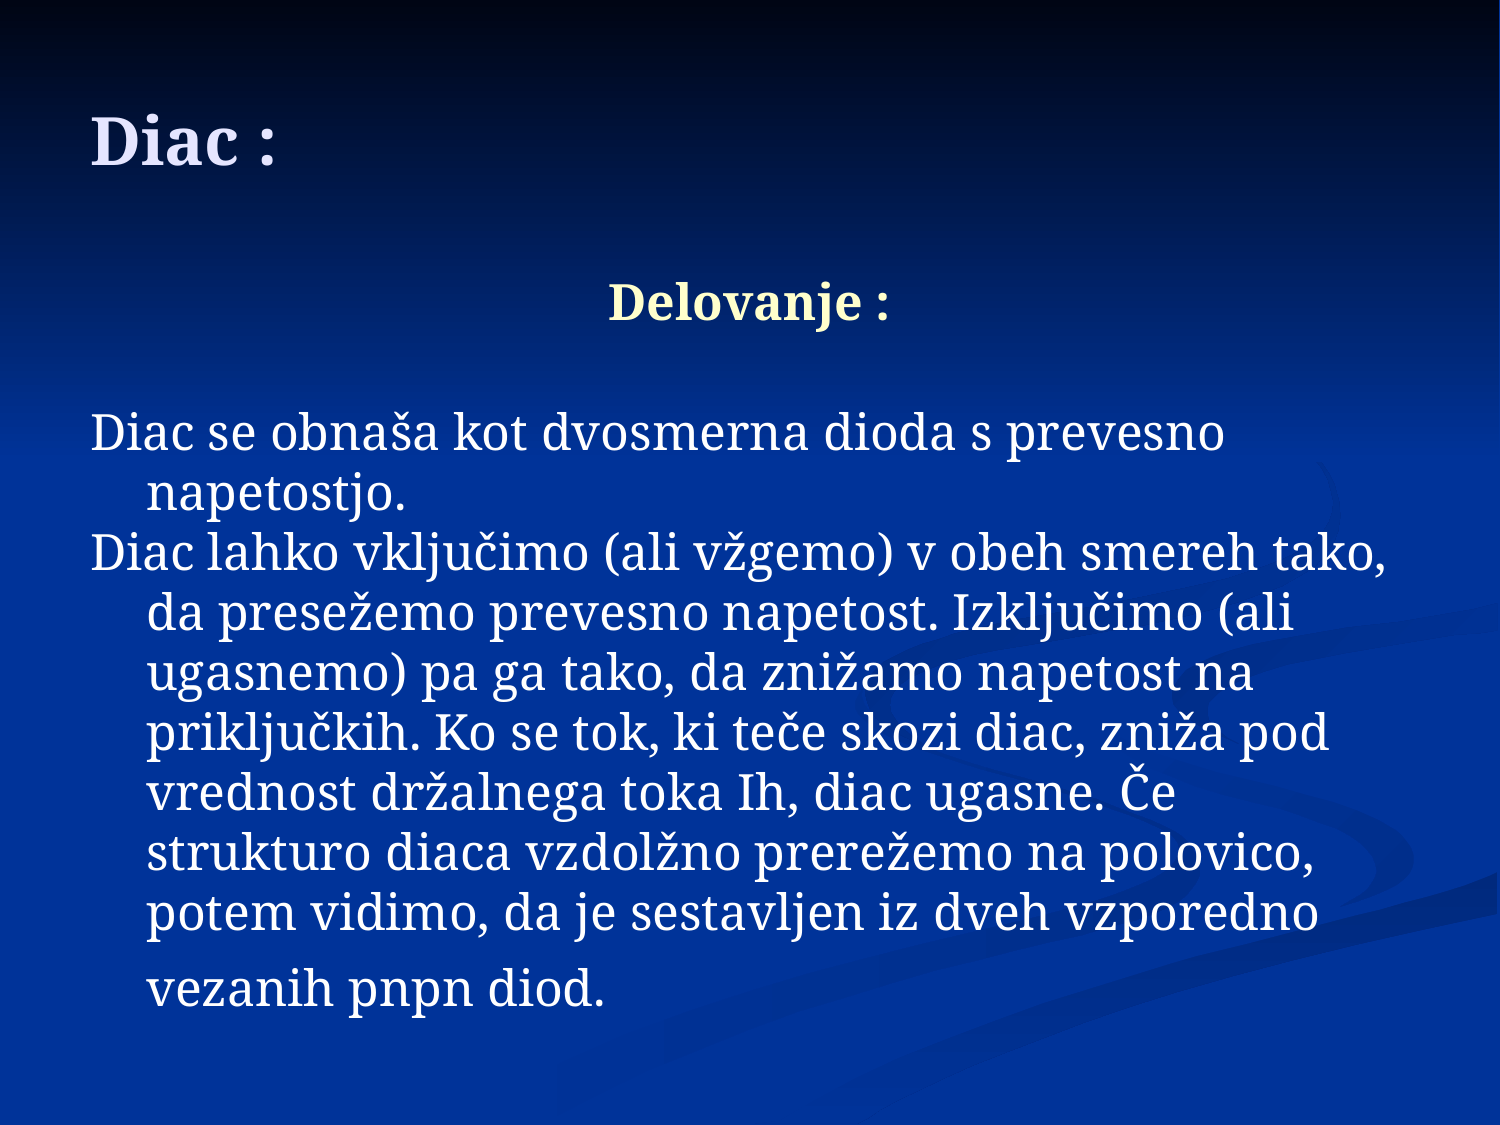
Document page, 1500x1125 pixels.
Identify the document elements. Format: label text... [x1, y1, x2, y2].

list Delovanje : Diac se obnaša kot dvosmerna dioda s prevesno napetostjo. Diac lahko vključimo (ali vžgemo) v obeh smereh tako, da presežemo prevesno napetost. Izključimo (ali ugasnemo) pa ga tako, da znižamo napetost na priključkih. Ko se tok, ki teče skozi diac, zniža pod vrednost držalnega toka Ih, diac ugasne. Če strukturo diaca vzdolžno prerežemo na polovico, potem vidimo, da je sestavljen iz dveh vzporedno vezanih pnpn diod. [75, 262, 1425, 1005]
title Diac : [75, 45, 1425, 233]
